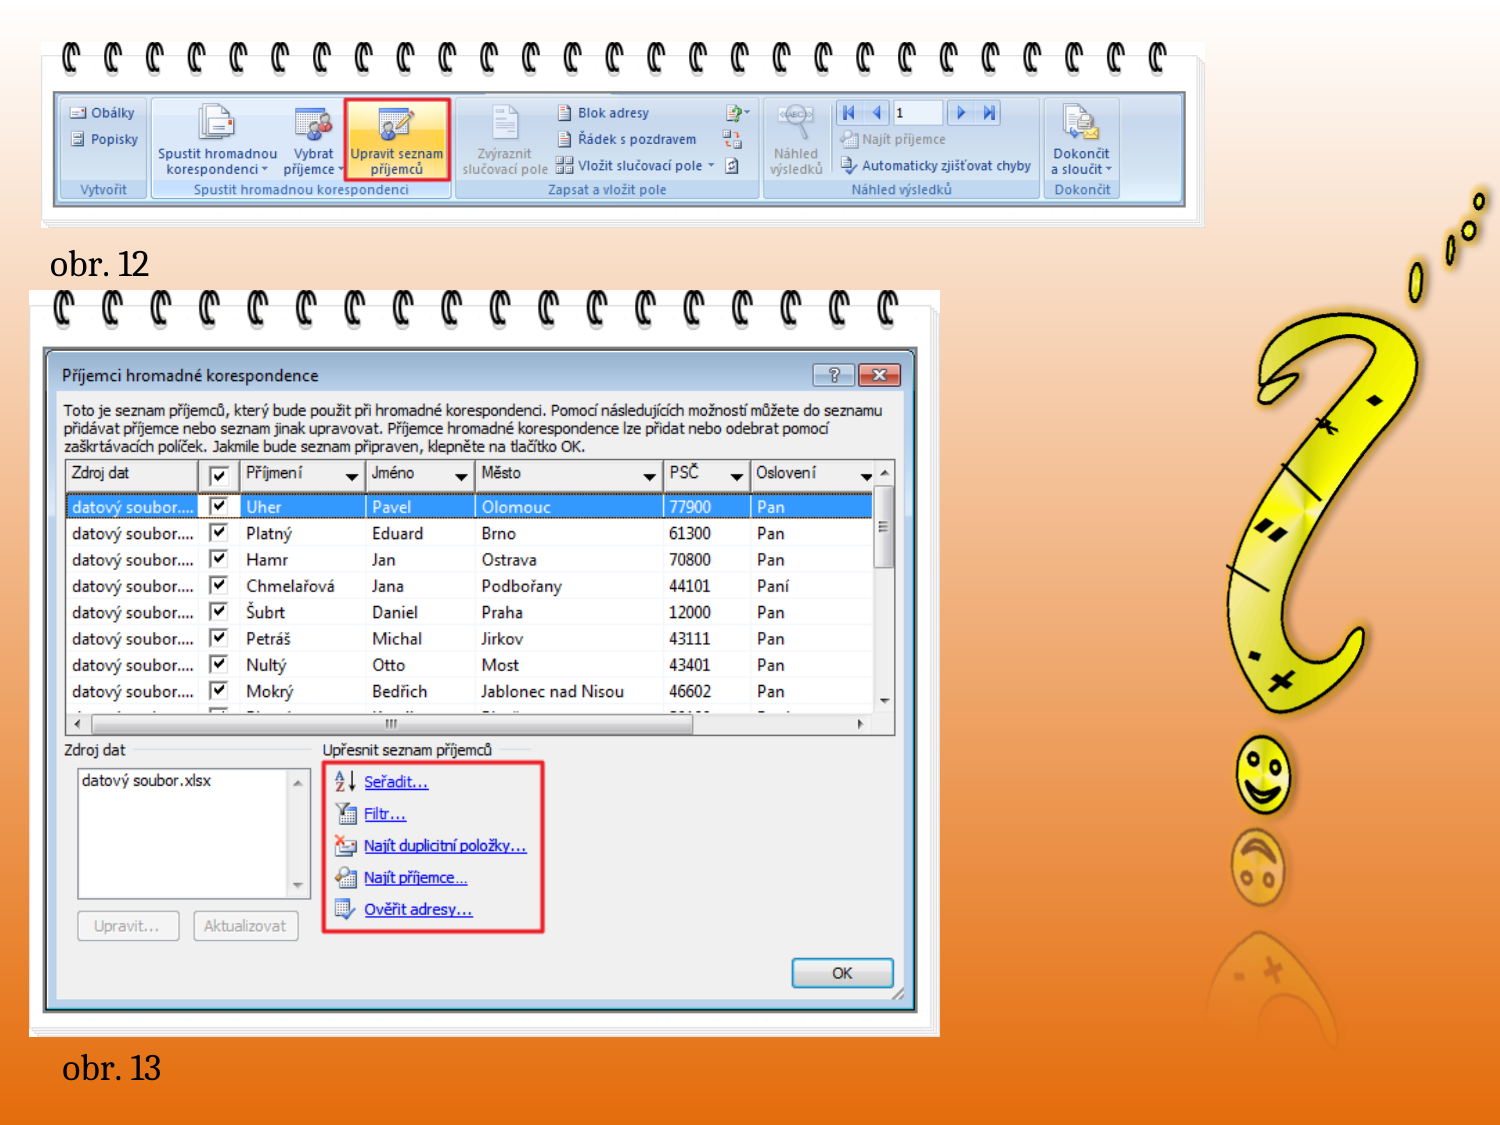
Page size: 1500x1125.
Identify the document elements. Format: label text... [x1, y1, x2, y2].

picture [41, 42, 1500, 1125]
text_box obr. 13 [47, 1034, 177, 1096]
picture [29, 290, 940, 1037]
text_box obr. 12 [35, 231, 165, 293]
